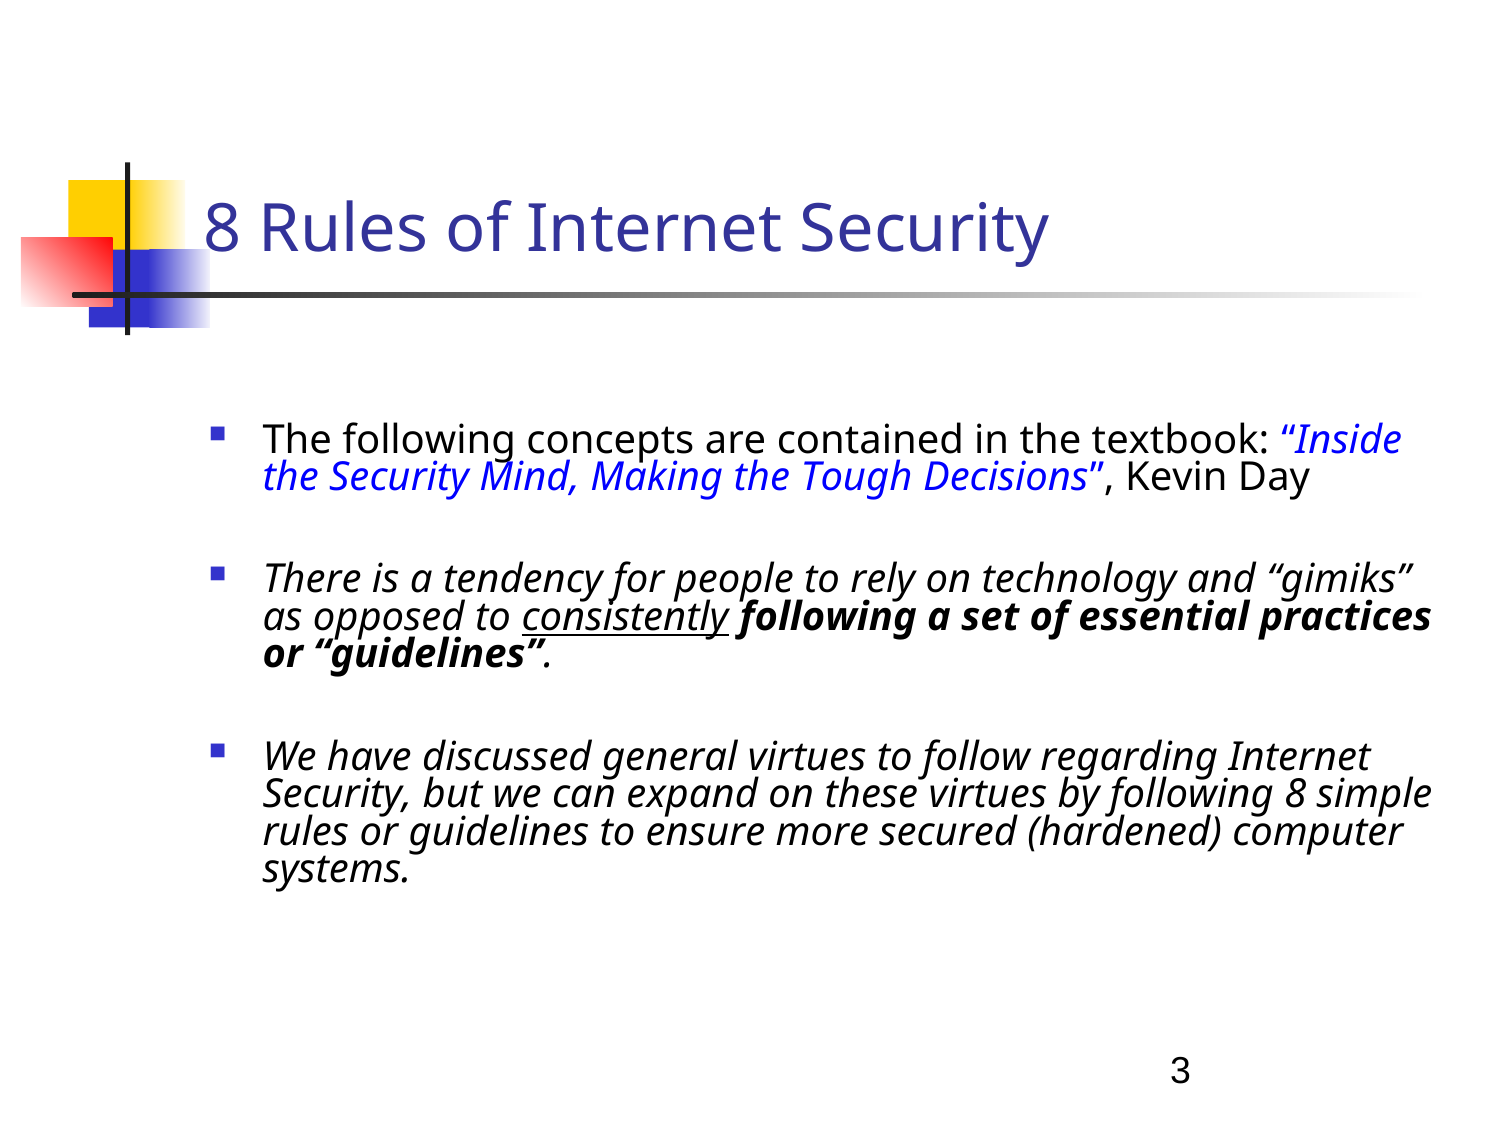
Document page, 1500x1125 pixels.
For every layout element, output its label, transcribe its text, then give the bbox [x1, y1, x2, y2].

title 8 Rules of Internet Security [188, 35, 1468, 276]
list The following concepts are contained in the textbook: “Inside the Security Mind, Making the Tough Decisions”, Kevin Day There is a tendency for people to rely on technology and “gimiks” as opposed to consistently following a set of essential practices or “guidelines”. We have discussed general virtues to follow regarding Internet Security, but we can expand on these virtues by following 8 simple rules or guidelines to ensure more secured (hardened) computer systems. [193, 331, 1469, 1007]
